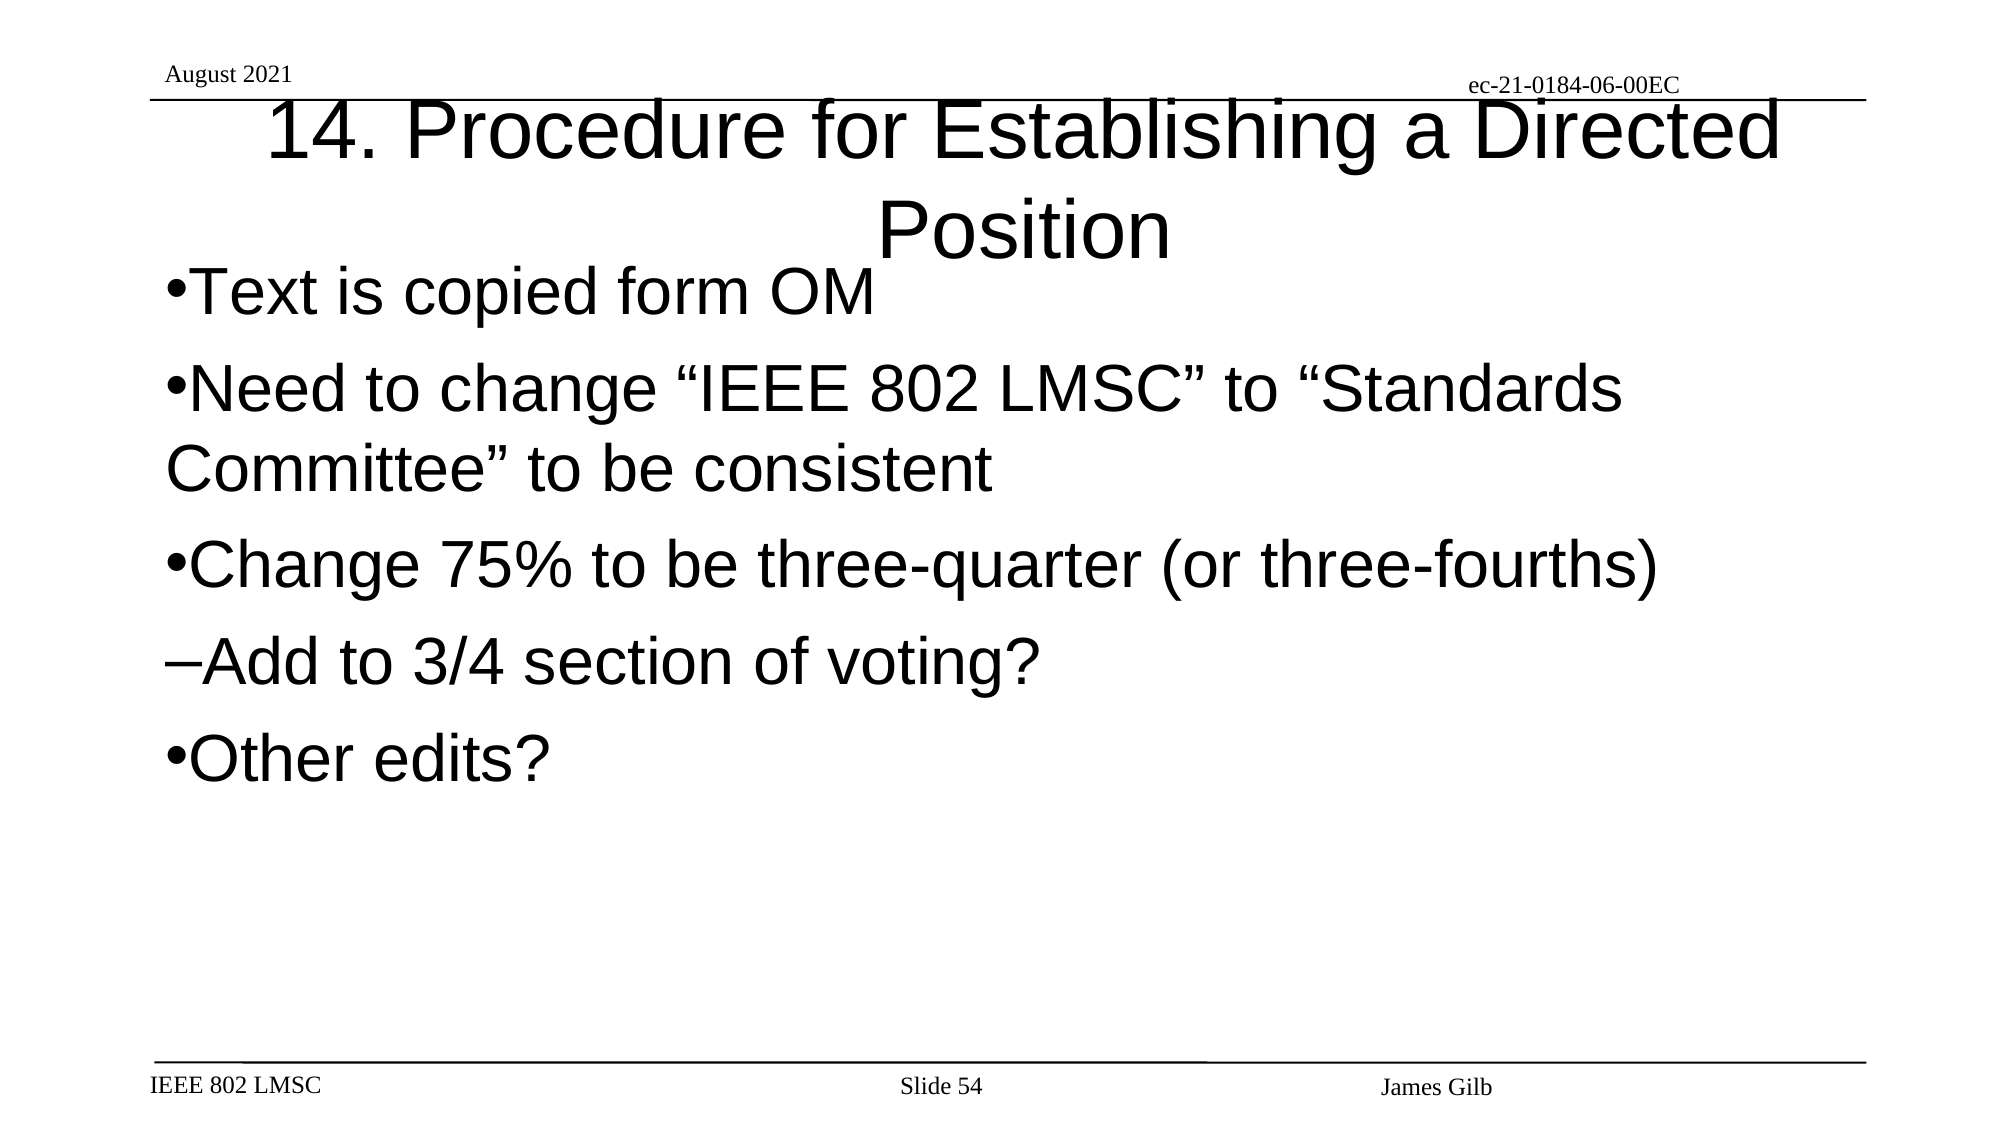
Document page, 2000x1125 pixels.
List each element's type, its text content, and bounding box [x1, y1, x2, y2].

text_box Slide [799, 1069, 1083, 1108]
title 14. Procedure for Establishing a Directed Position [149, 67, 1900, 239]
list Text is copied form OM Need to change “IEEE 802 LMSC” to “Standards Committee” to be consistent Change 75% to be three-quarter (or three-fourths) Add to 3/4 section of voting? Other edits? [149, 239, 1900, 1051]
